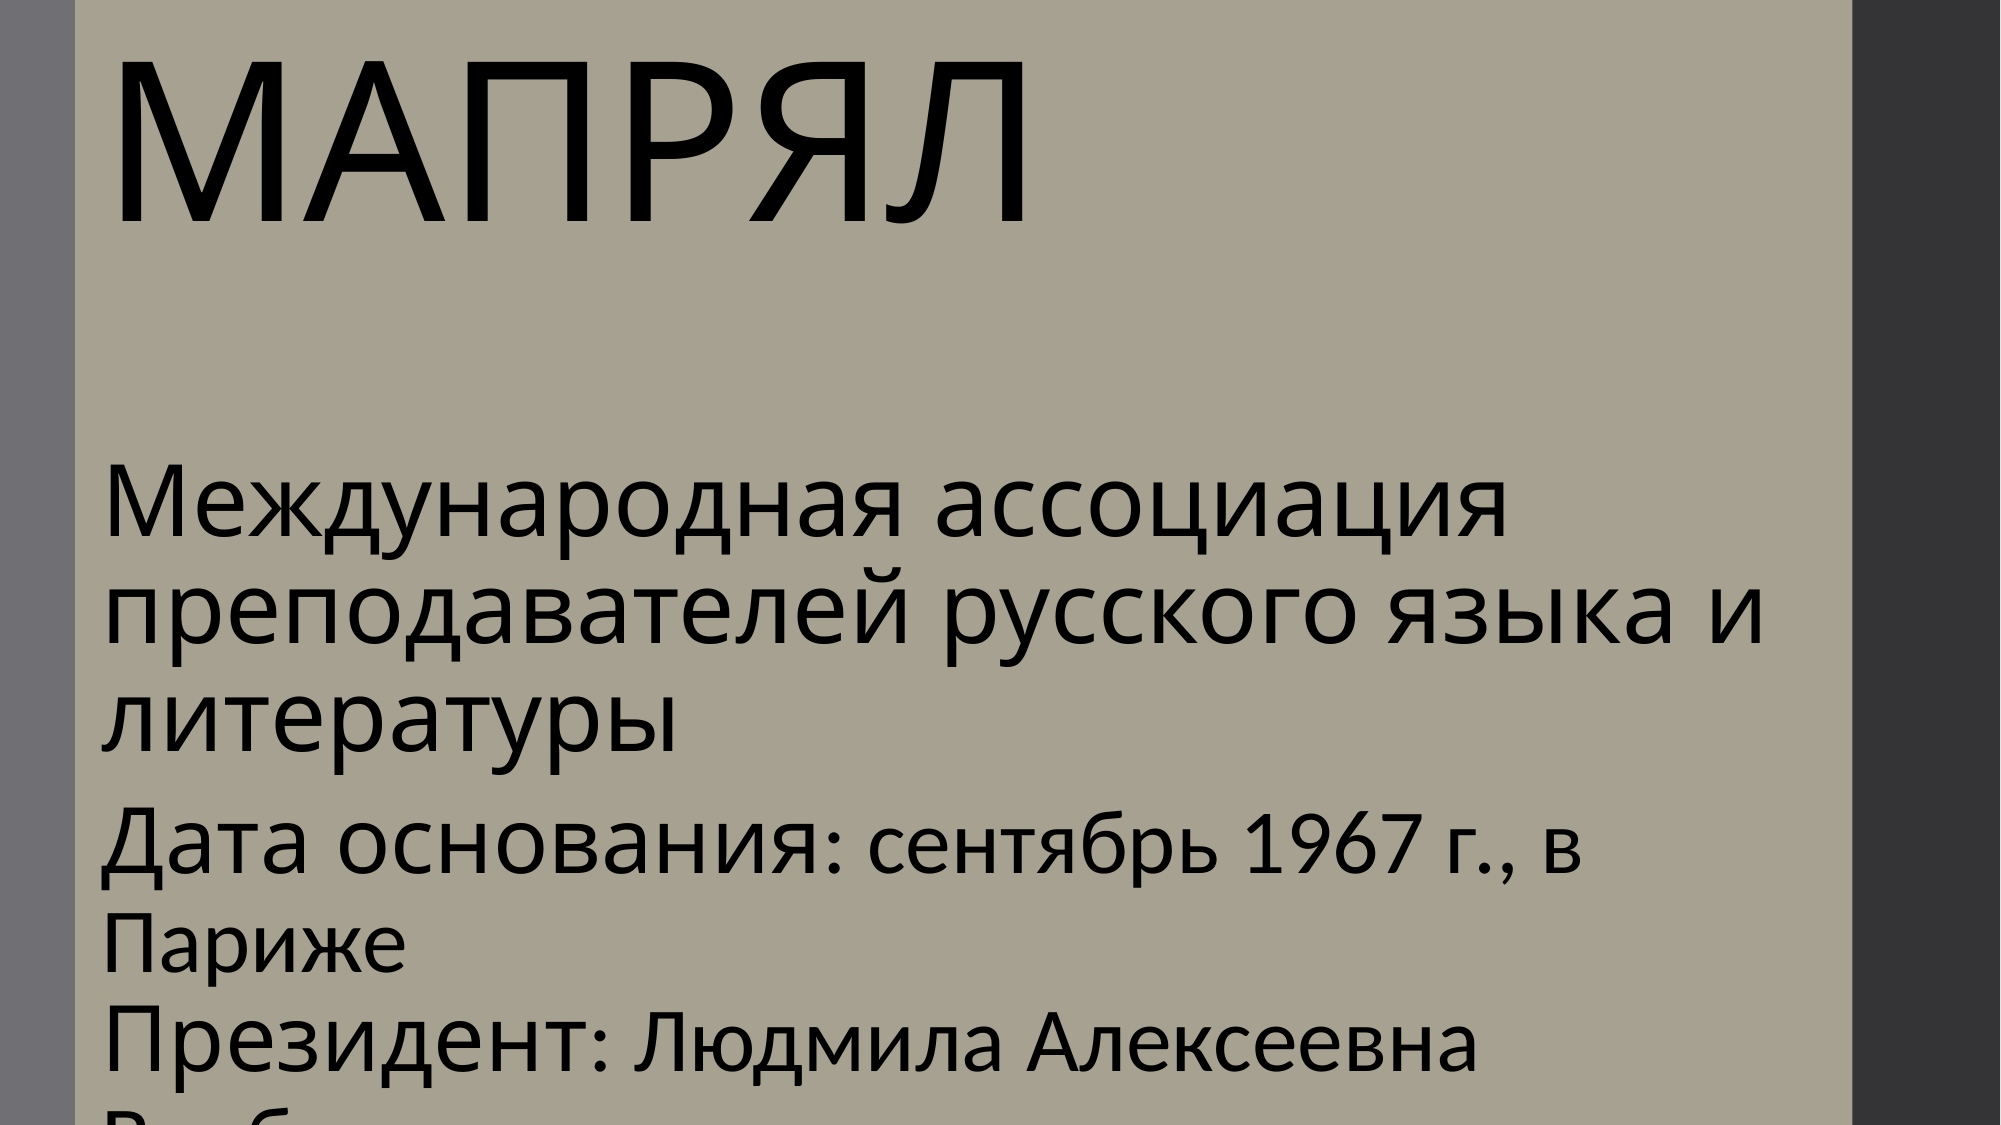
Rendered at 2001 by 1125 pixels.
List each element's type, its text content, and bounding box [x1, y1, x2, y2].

title МАПРЯЛ Международная ассоциация преподавателей русского языка и литературы [86, 21, 2000, 722]
subtitle Дата основания: сентябрь 1967 г., в Париже Президент: Людмила Алексеевна Вербицкая [86, 787, 1752, 1065]
